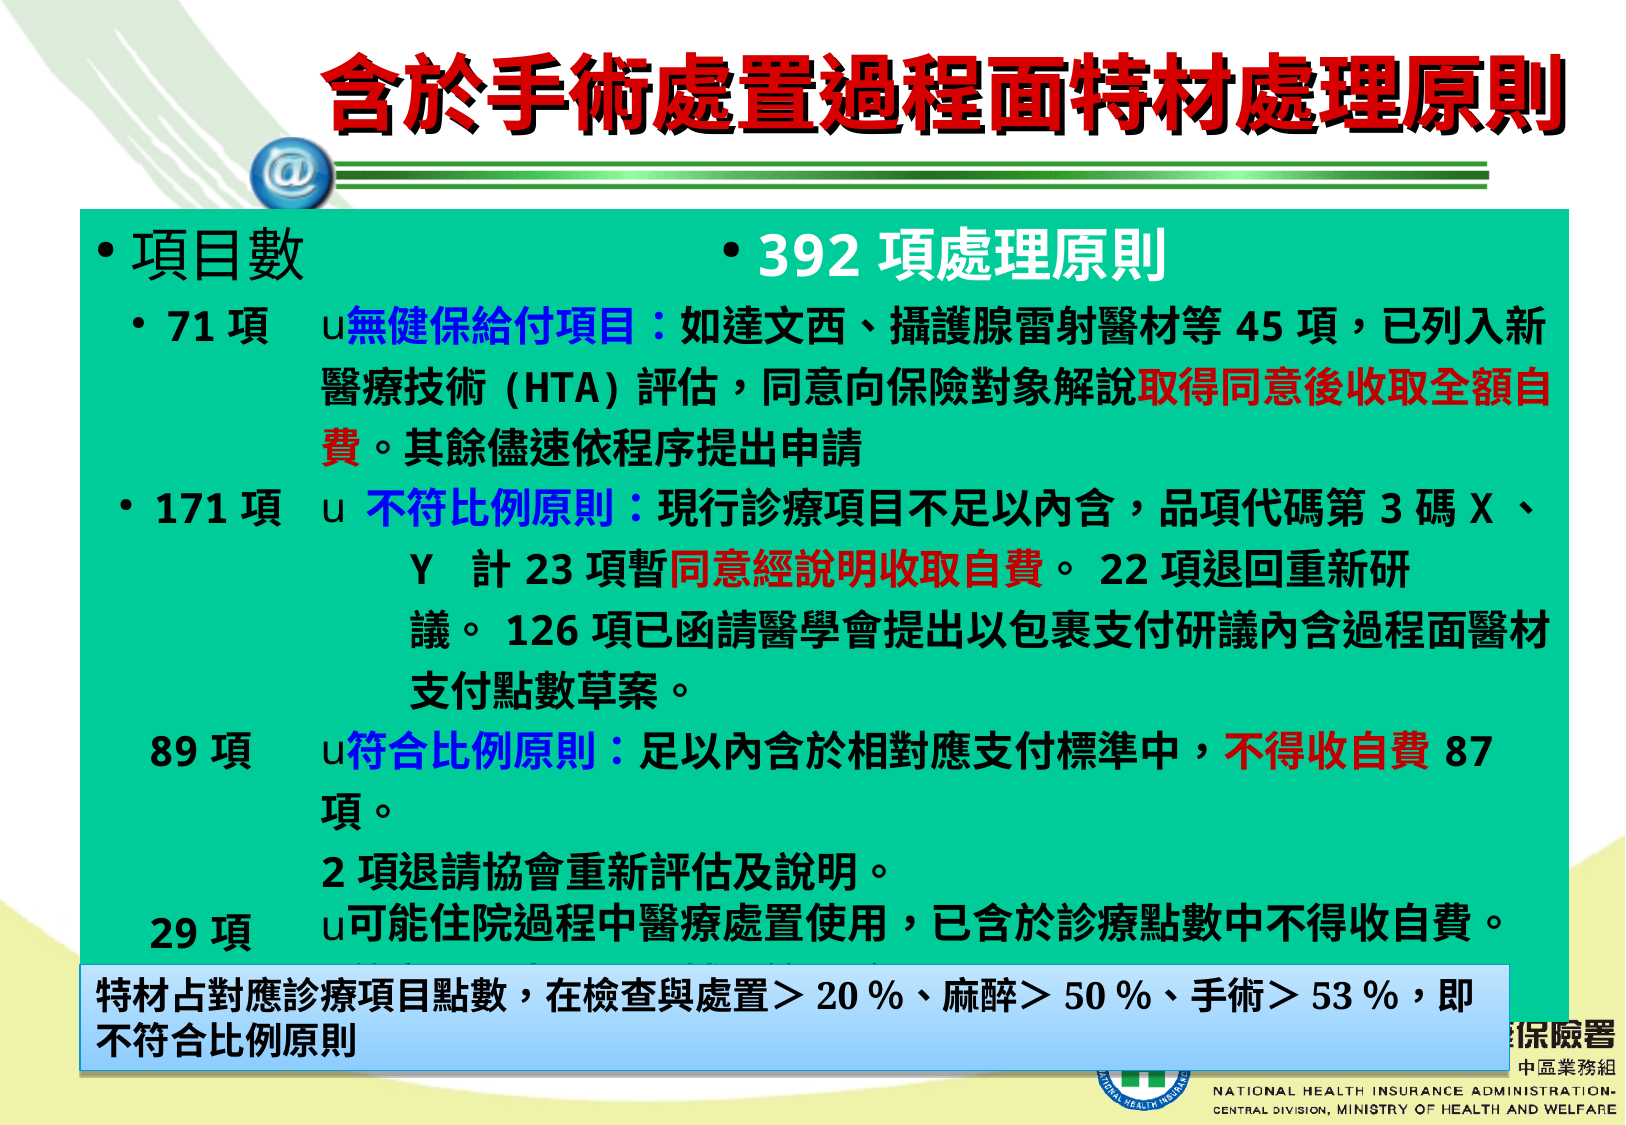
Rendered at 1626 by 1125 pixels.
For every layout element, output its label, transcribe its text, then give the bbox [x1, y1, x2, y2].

text_box 特材占對應診療項目點數，在檢查與處置＞20％、麻醉＞50％、手術＞53％，即不符合比例原則 [80, 964, 1510, 1071]
table_cell 不符比例原則：現行診療項目不足以內含，品項代碼第3碼X、Y 計23項暫同意經說明收取自費。22項退回重新研議。126項已函請醫學會提出以包裹支付研議內含過程面醫材支付點數草案。 [321, 475, 1569, 718]
table_cell 29項 [80, 900, 321, 961]
table_cell 美容、個人用品、輔具等刪除項目。 [321, 961, 1569, 1022]
table_cell 符合比例原則：足以內含於相對應支付標準中，不得收自費87項。 2項退請協會重新評估及說明。 [321, 718, 1569, 900]
table_cell 71項 [80, 293, 321, 475]
table_cell 可能住院過程中醫療處置使用，已含於診療點數中不得收自費。 [321, 900, 1569, 961]
table_cell 無健保給付項目：如達文西、攝護腺雷射醫材等45項，已列入新醫療技術(HTA)評估，同意向保險對象解說取得同意後收取全額自費。其餘儘速依程序提出申請 [321, 293, 1569, 475]
text_box [607, 1071, 987, 1084]
table_cell 89項 [80, 718, 321, 900]
title 含於手術處置過程面特材處理原則 [292, 31, 1593, 149]
table_cell 171項 [80, 475, 321, 718]
table_header 項目數 [80, 209, 321, 293]
table_header 392項處理原則 [321, 209, 1569, 293]
